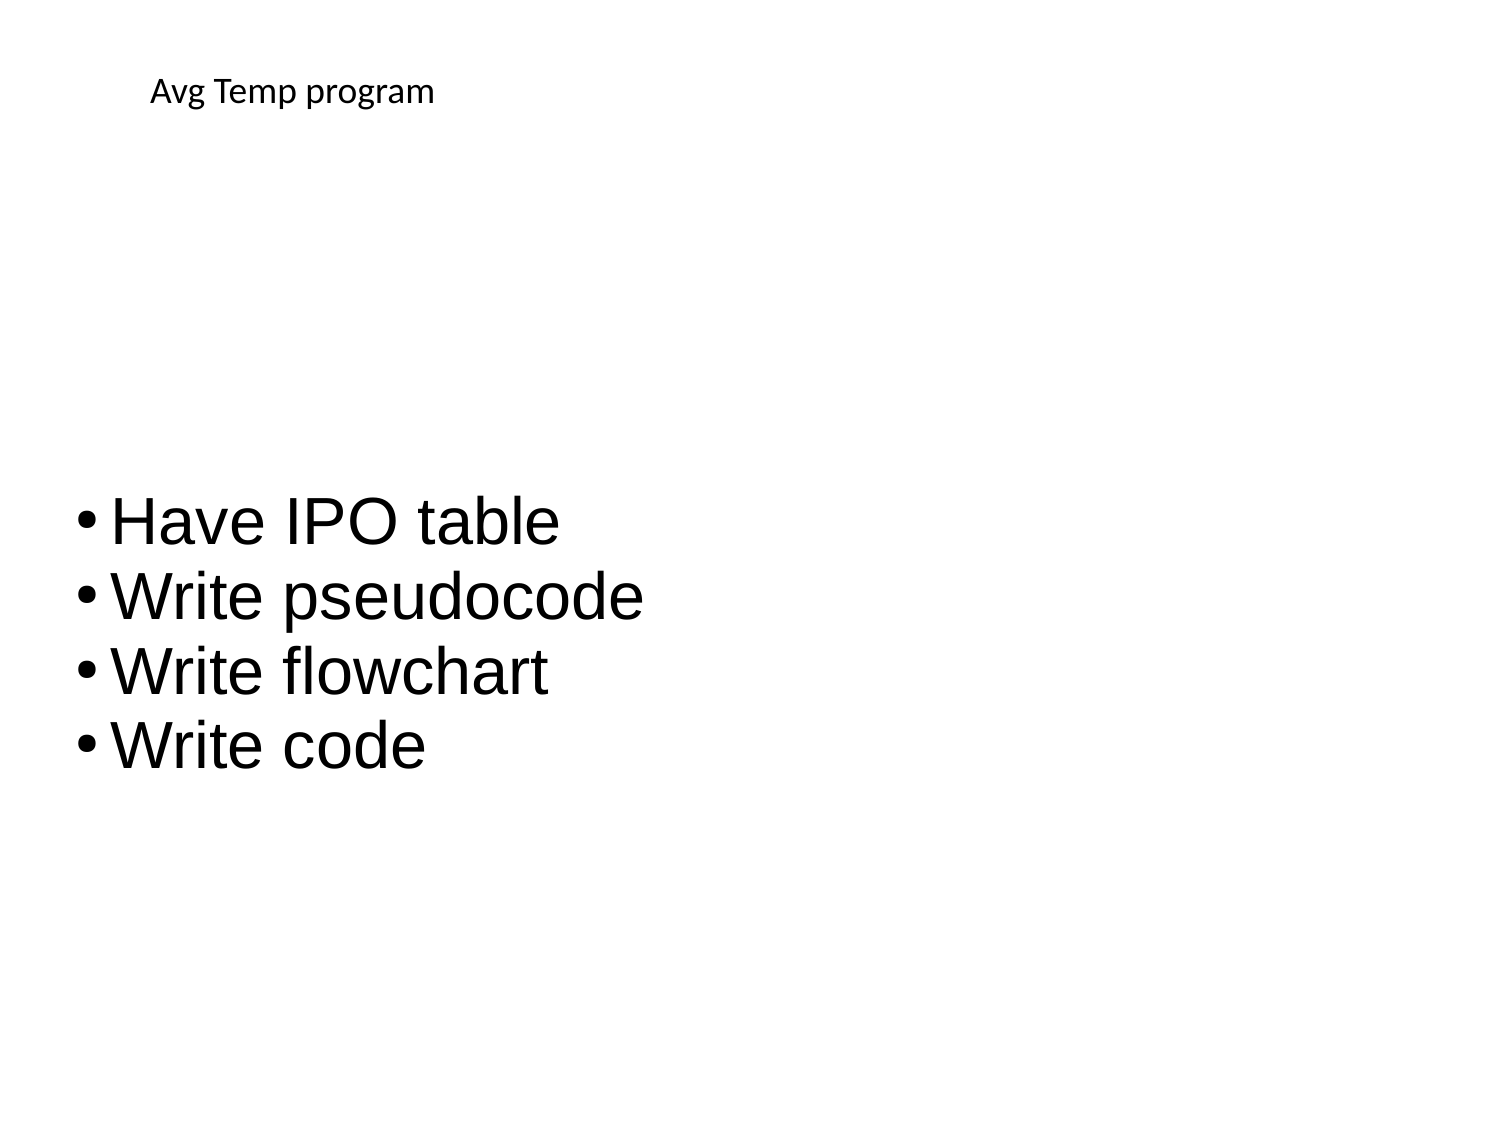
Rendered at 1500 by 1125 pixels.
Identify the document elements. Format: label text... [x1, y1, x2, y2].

title Avg Temp program [0, 0, 1350, 188]
subtitle Have IPO table Write pseudocode Write flowchart Write code [75, 262, 1425, 1005]
